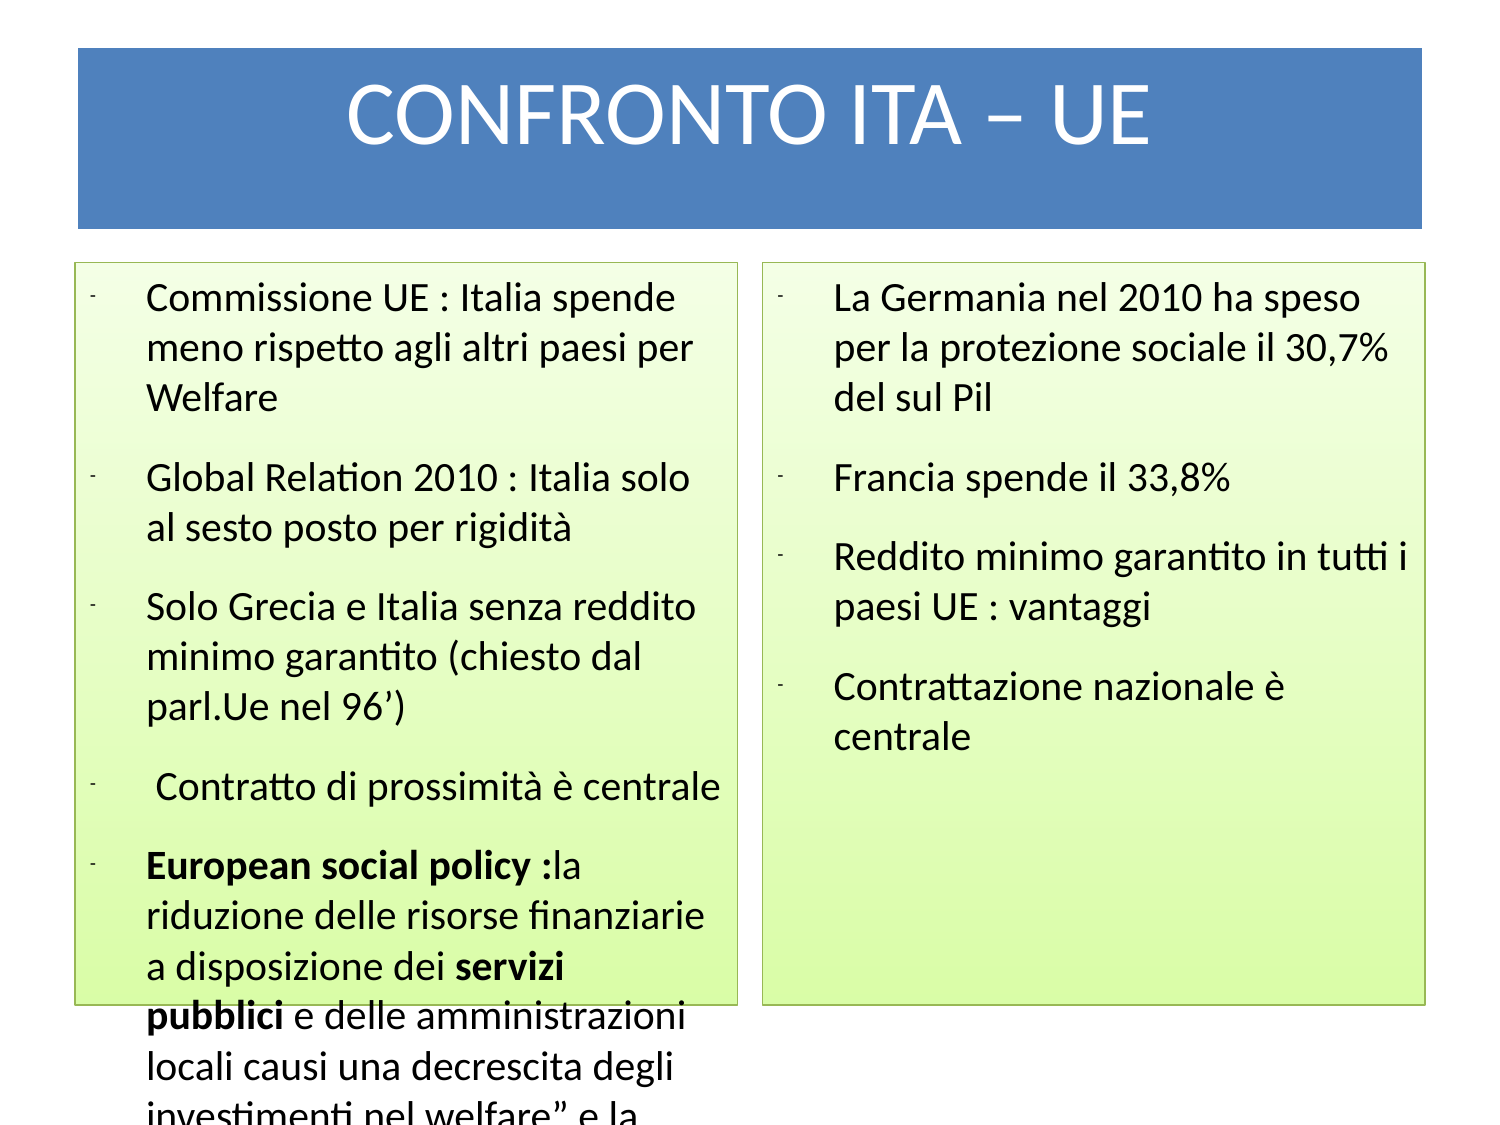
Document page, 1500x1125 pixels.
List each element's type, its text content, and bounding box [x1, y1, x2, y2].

list La Germania nel 2010 ha speso per la protezione sociale il 30,7% del sul Pil Francia spende il 33,8% Reddito minimo garantito in tutti i paesi UE : vantaggi Contrattazione nazionale è centrale [762, 262, 1425, 1005]
list Commissione UE : Italia spende meno rispetto agli altri paesi per Welfare Global Relation 2010 : Italia solo al sesto posto per rigidità Solo Grecia e Italia senza reddito minimo garantito (chiesto dal parl.Ue nel 96’) Contratto di prossimità è centrale European social policy :la riduzione delle risorse finanziarie a disposizione dei servizi pubblici e delle amministrazioni locali causi una decrescita degli investimenti nel welfare” e la mancanza di unreddito minimo garantito, che dimostra “l’assenza di una strategia complessiva nei confronti dell’indigenza e dell’esclusione sociale“ [75, 262, 738, 1005]
title CONFRONTO ITA – UE [75, 45, 1425, 233]
